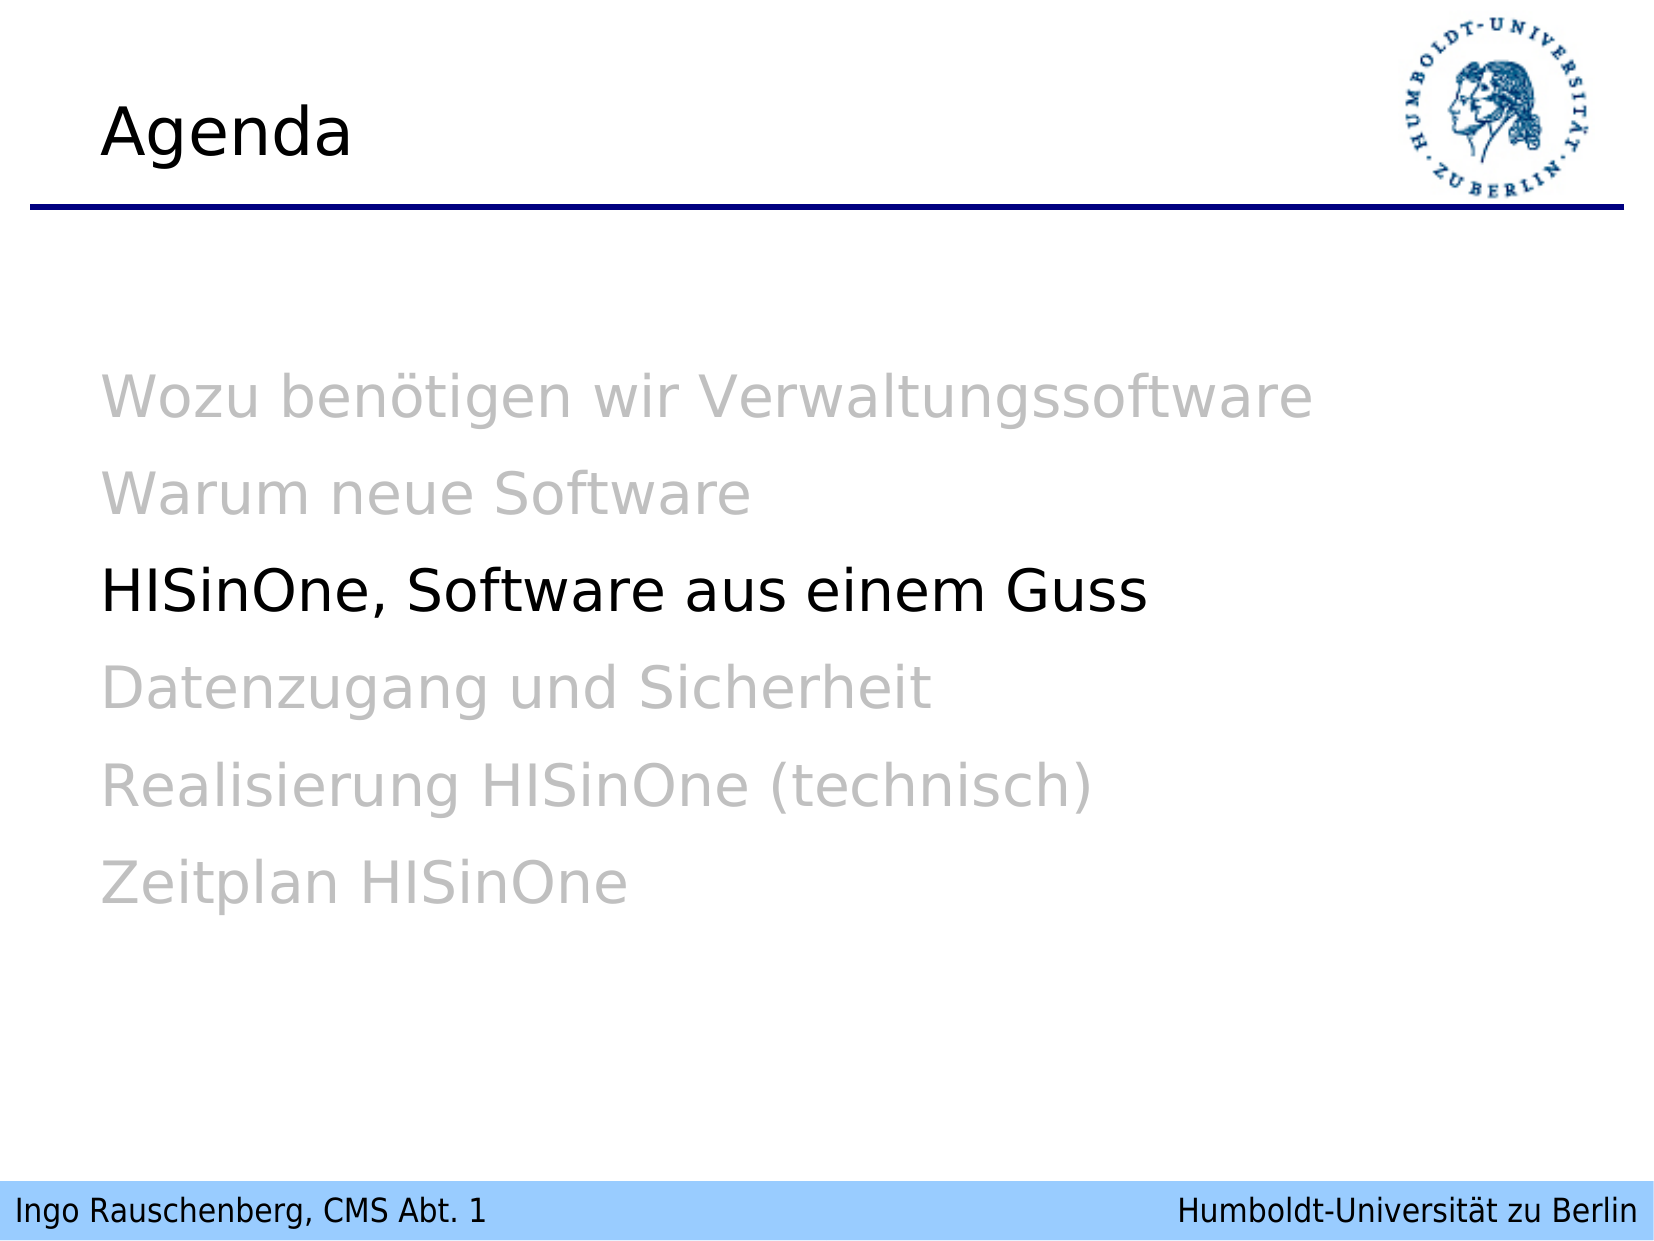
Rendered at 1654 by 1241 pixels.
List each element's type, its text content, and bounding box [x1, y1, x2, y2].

picture [1398, 10, 1595, 204]
text_box Humboldt-Universität zu Berlin [826, 1181, 1654, 1241]
text_box Ingo Rauschenberg, CMS Abt. 1 [0, 1181, 826, 1241]
list Wozu benötigen wir Verwaltungssoftware Warum neue Software HISinOne, Software aus einem Guss Datenzugang und Sicherheit Realisierung HISinOne (technisch) Zeitplan HISinOne [82, 265, 1571, 1094]
title Agenda [82, 56, 1388, 207]
